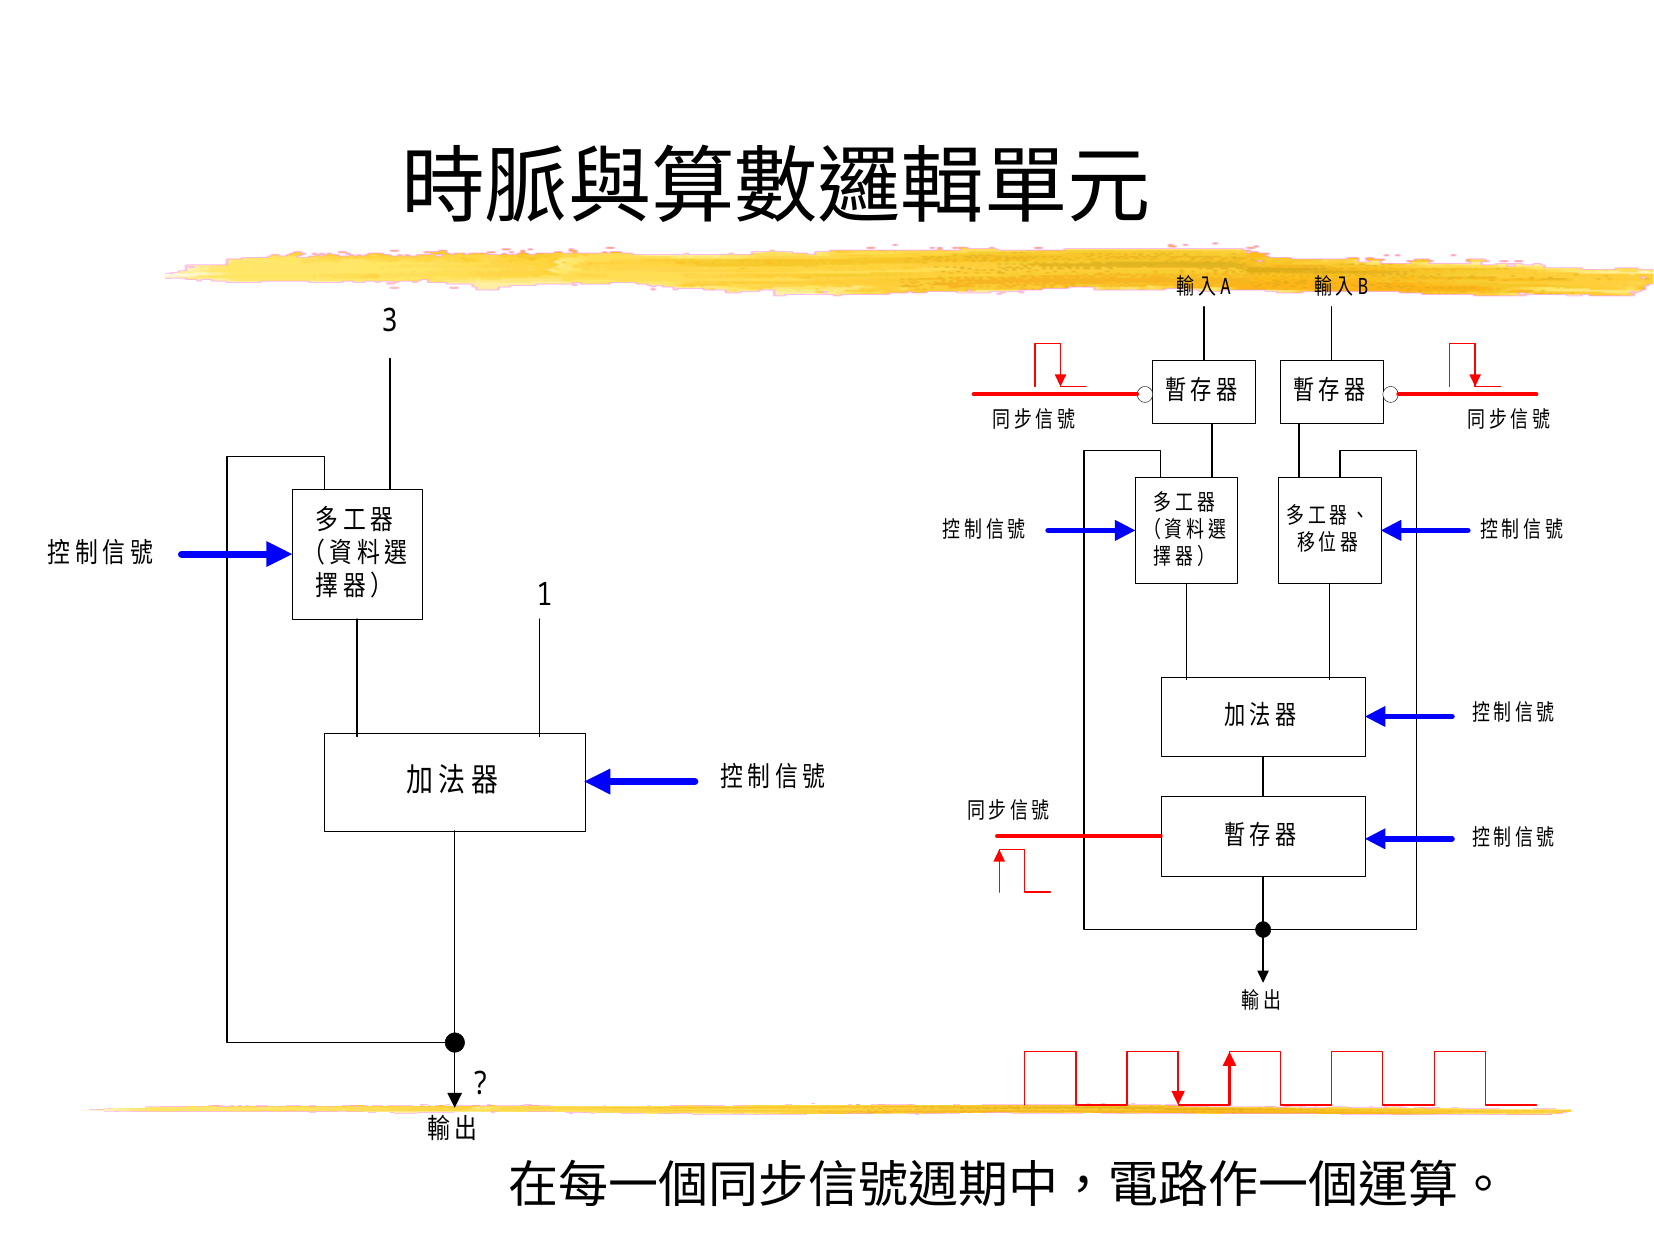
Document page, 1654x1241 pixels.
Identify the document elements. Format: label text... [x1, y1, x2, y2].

text_box 在每一個同步信號週期中，電路作一個運算。 [493, 1137, 1630, 1221]
picture [851, 1102, 1571, 1117]
picture [165, 237, 1654, 308]
chart [927, 266, 1583, 1115]
chart [28, 295, 851, 1157]
title 時脈與算數邏輯單元 [73, 41, 1479, 249]
